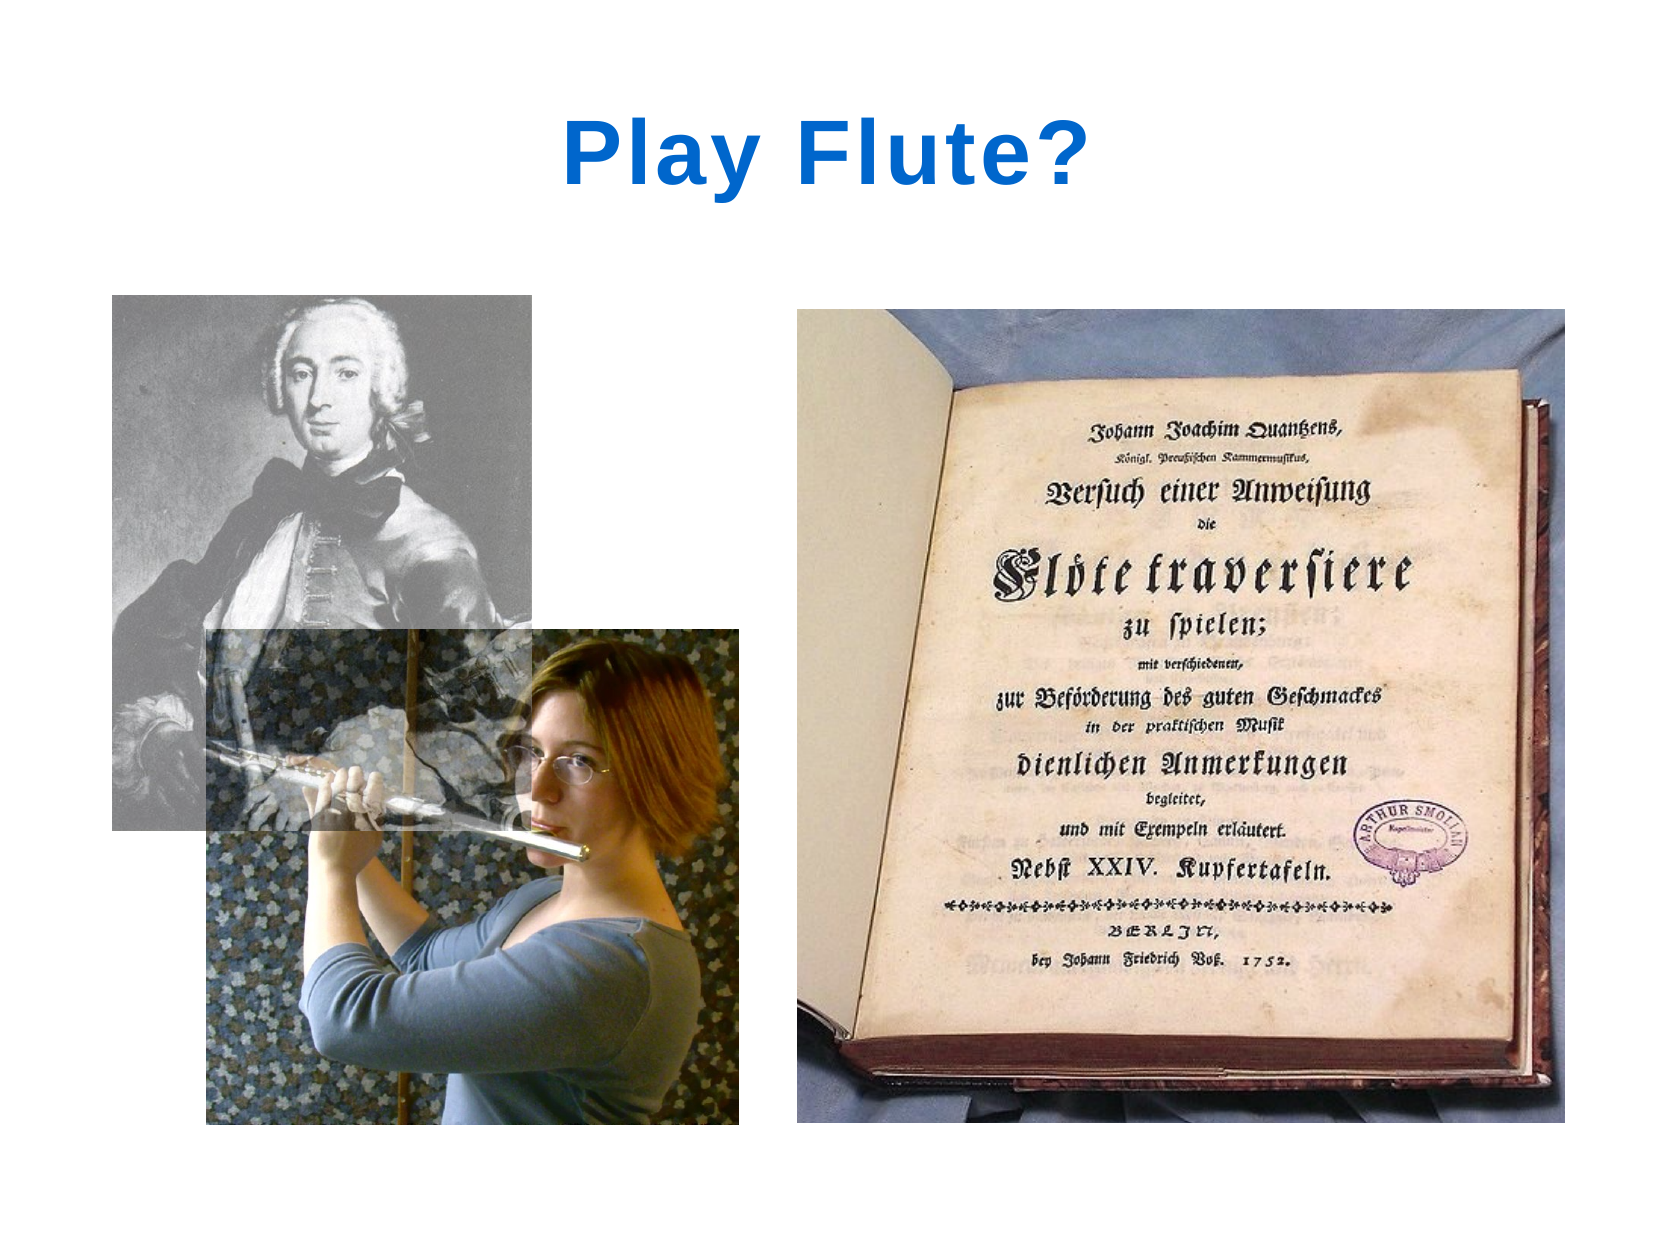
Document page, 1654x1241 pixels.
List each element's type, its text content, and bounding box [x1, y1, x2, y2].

picture [112, 295, 739, 1125]
title Play Flute? [82, 49, 1571, 257]
picture [797, 309, 1565, 1123]
